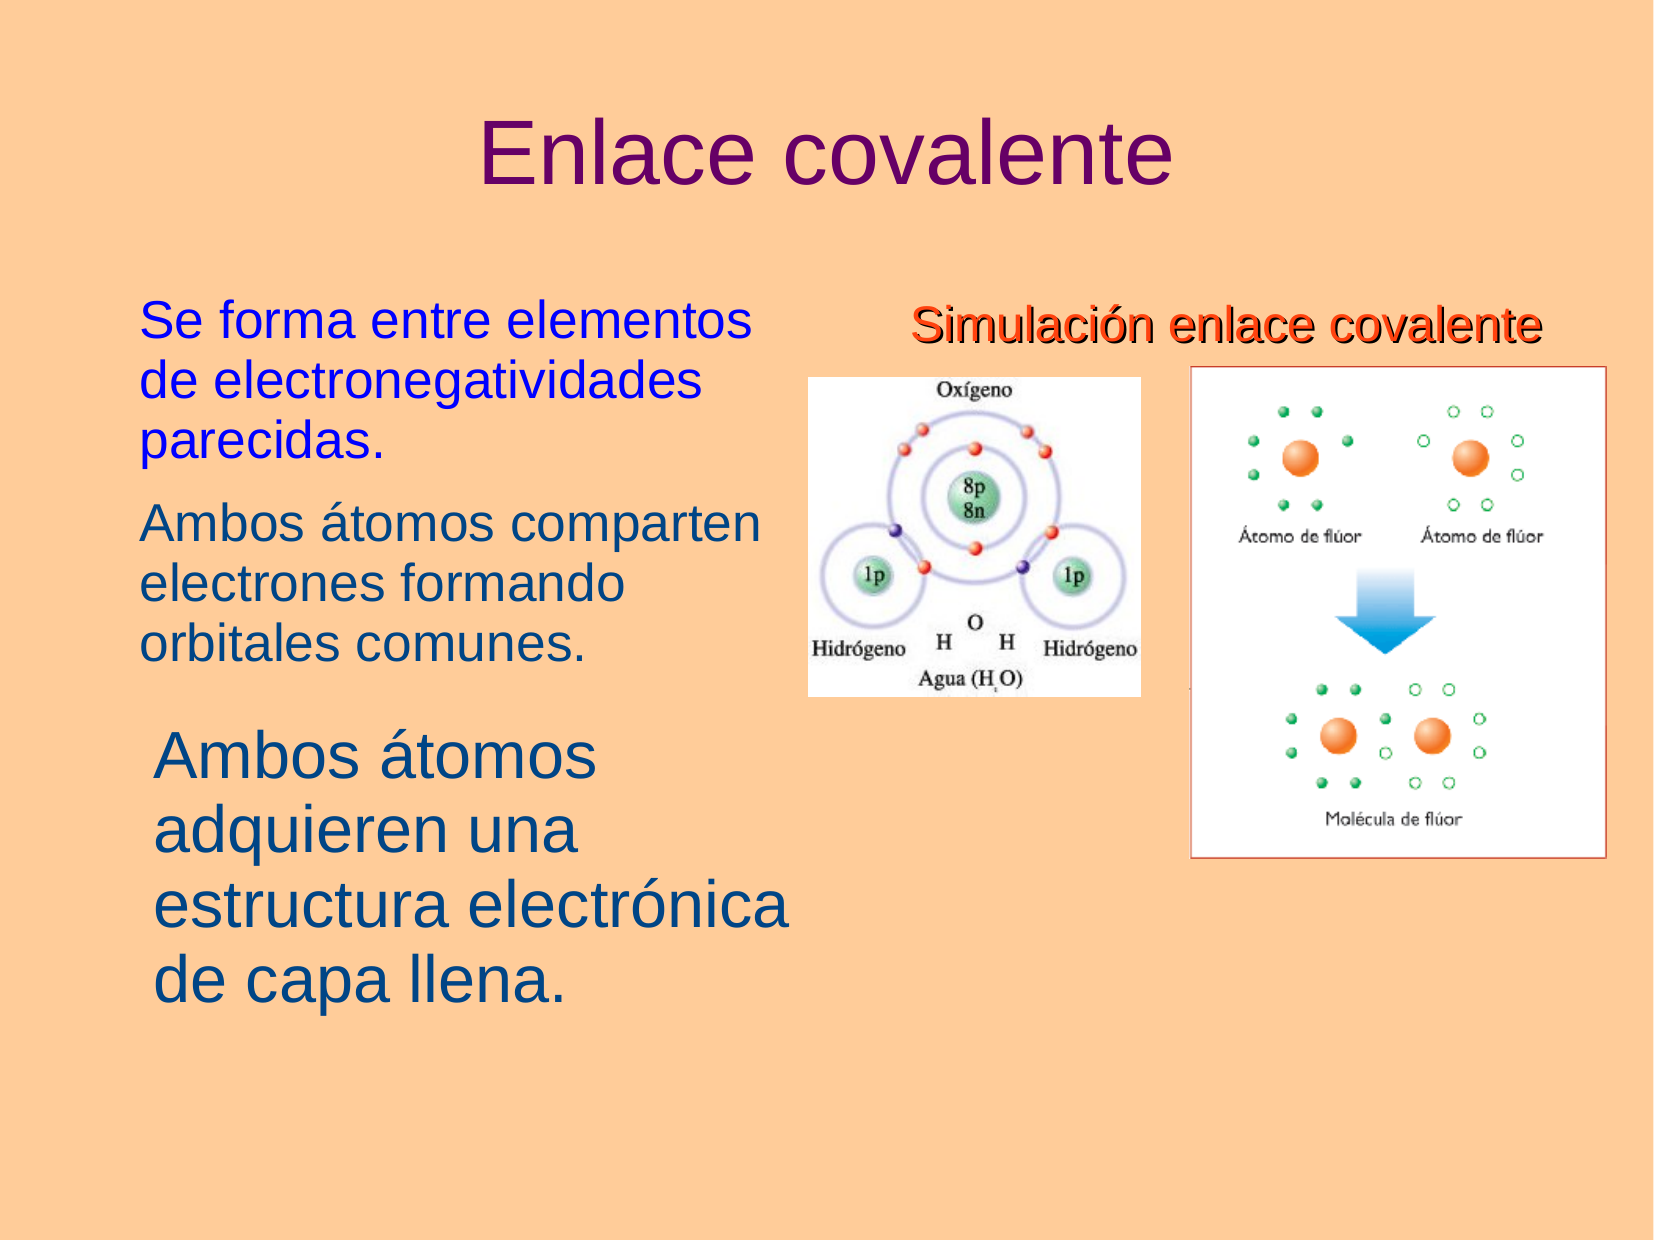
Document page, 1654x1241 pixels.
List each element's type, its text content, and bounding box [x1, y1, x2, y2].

list Simulación enlace covalente [839, 296, 1566, 687]
picture [1189, 366, 1607, 859]
list Se forma entre elementos de electronegatividades parecidas. Ambos átomos comparten electrones formando orbitales comunes. [82, 290, 809, 681]
list Ambos átomos adquieren una estructura electrónica de capa llena. [82, 717, 809, 1109]
title Enlace covalente [82, 49, 1571, 257]
picture [808, 377, 1141, 697]
